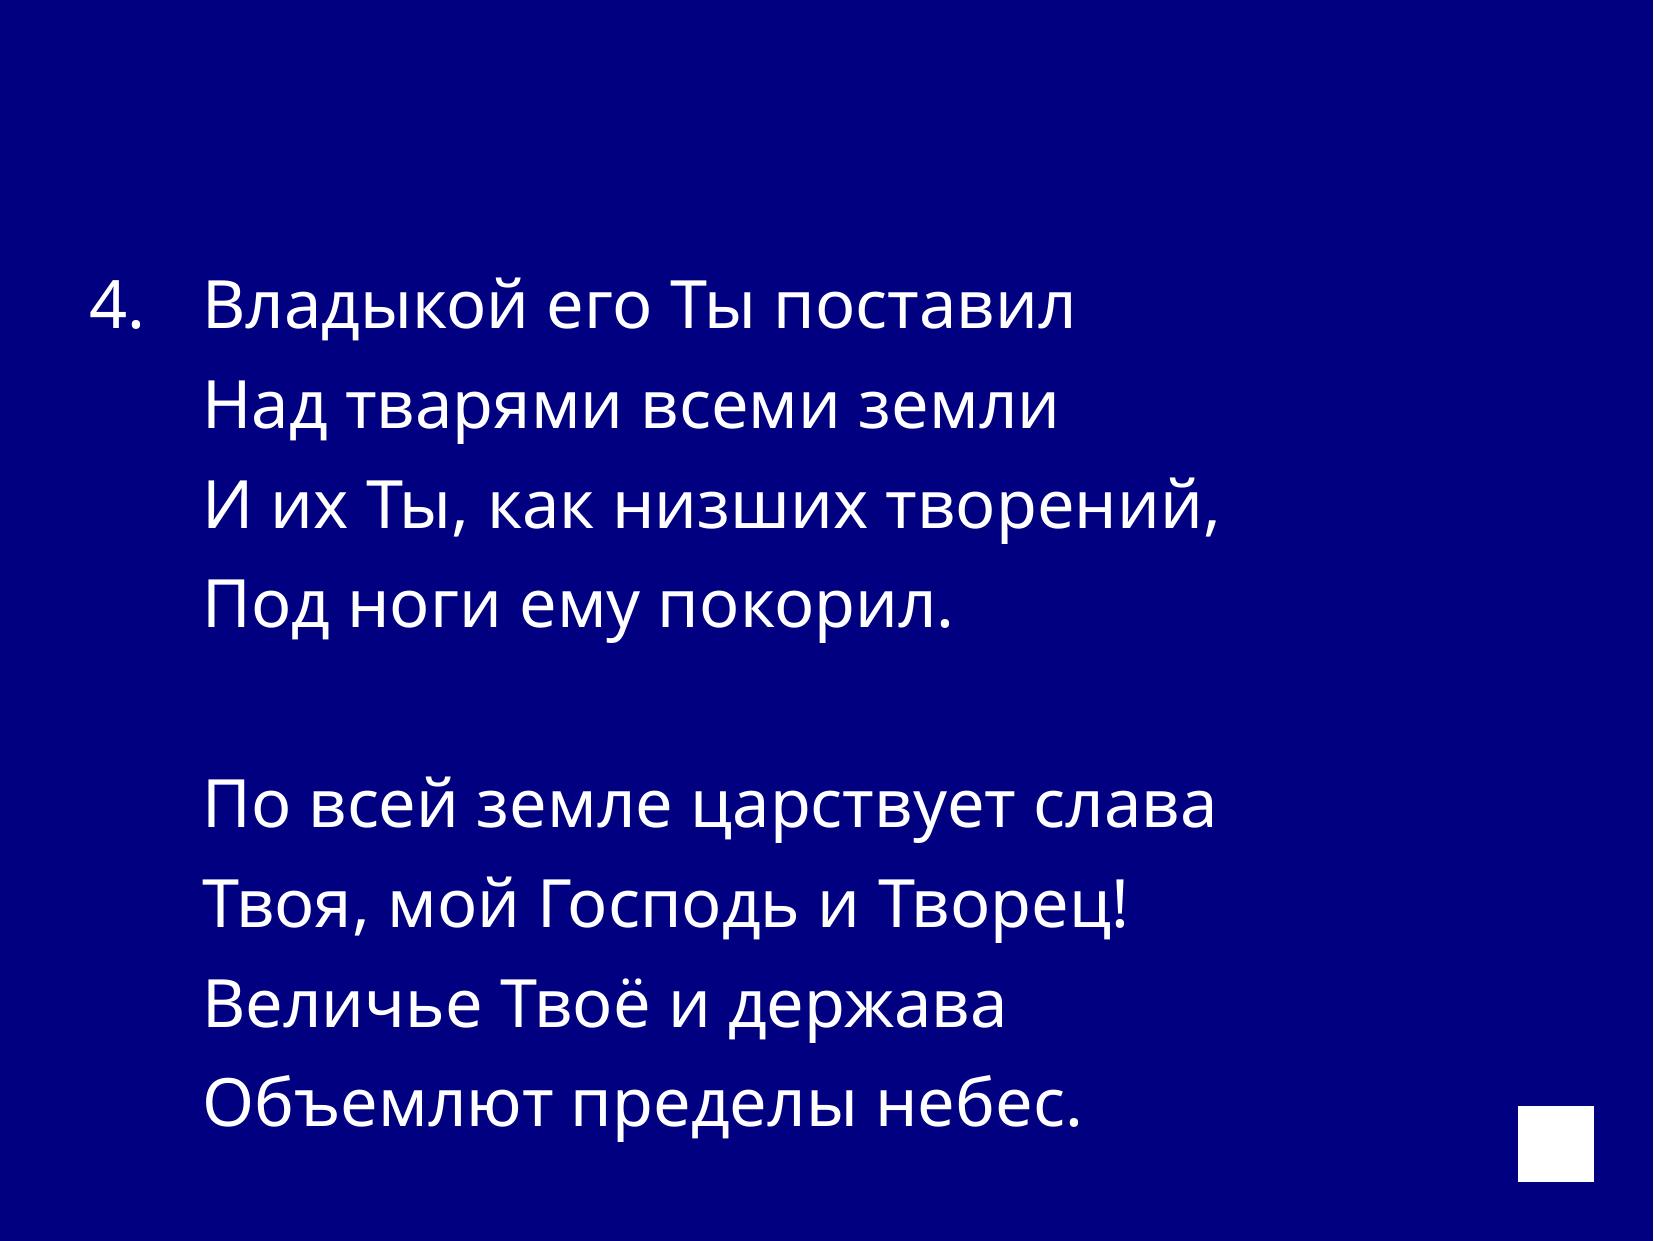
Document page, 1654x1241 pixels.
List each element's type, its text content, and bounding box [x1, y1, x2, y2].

text_box 4. Владыкой его Ты поставил Над тварями всеми земли И их Ты, как низших творений, Под ноги ему покорил. По всей земле царствует слава Твоя, мой Господь и Творец! Величье Твоё и держава Объемлют пределы небес. [75, 150, 1576, 1163]
text_box [1518, 1106, 1594, 1182]
